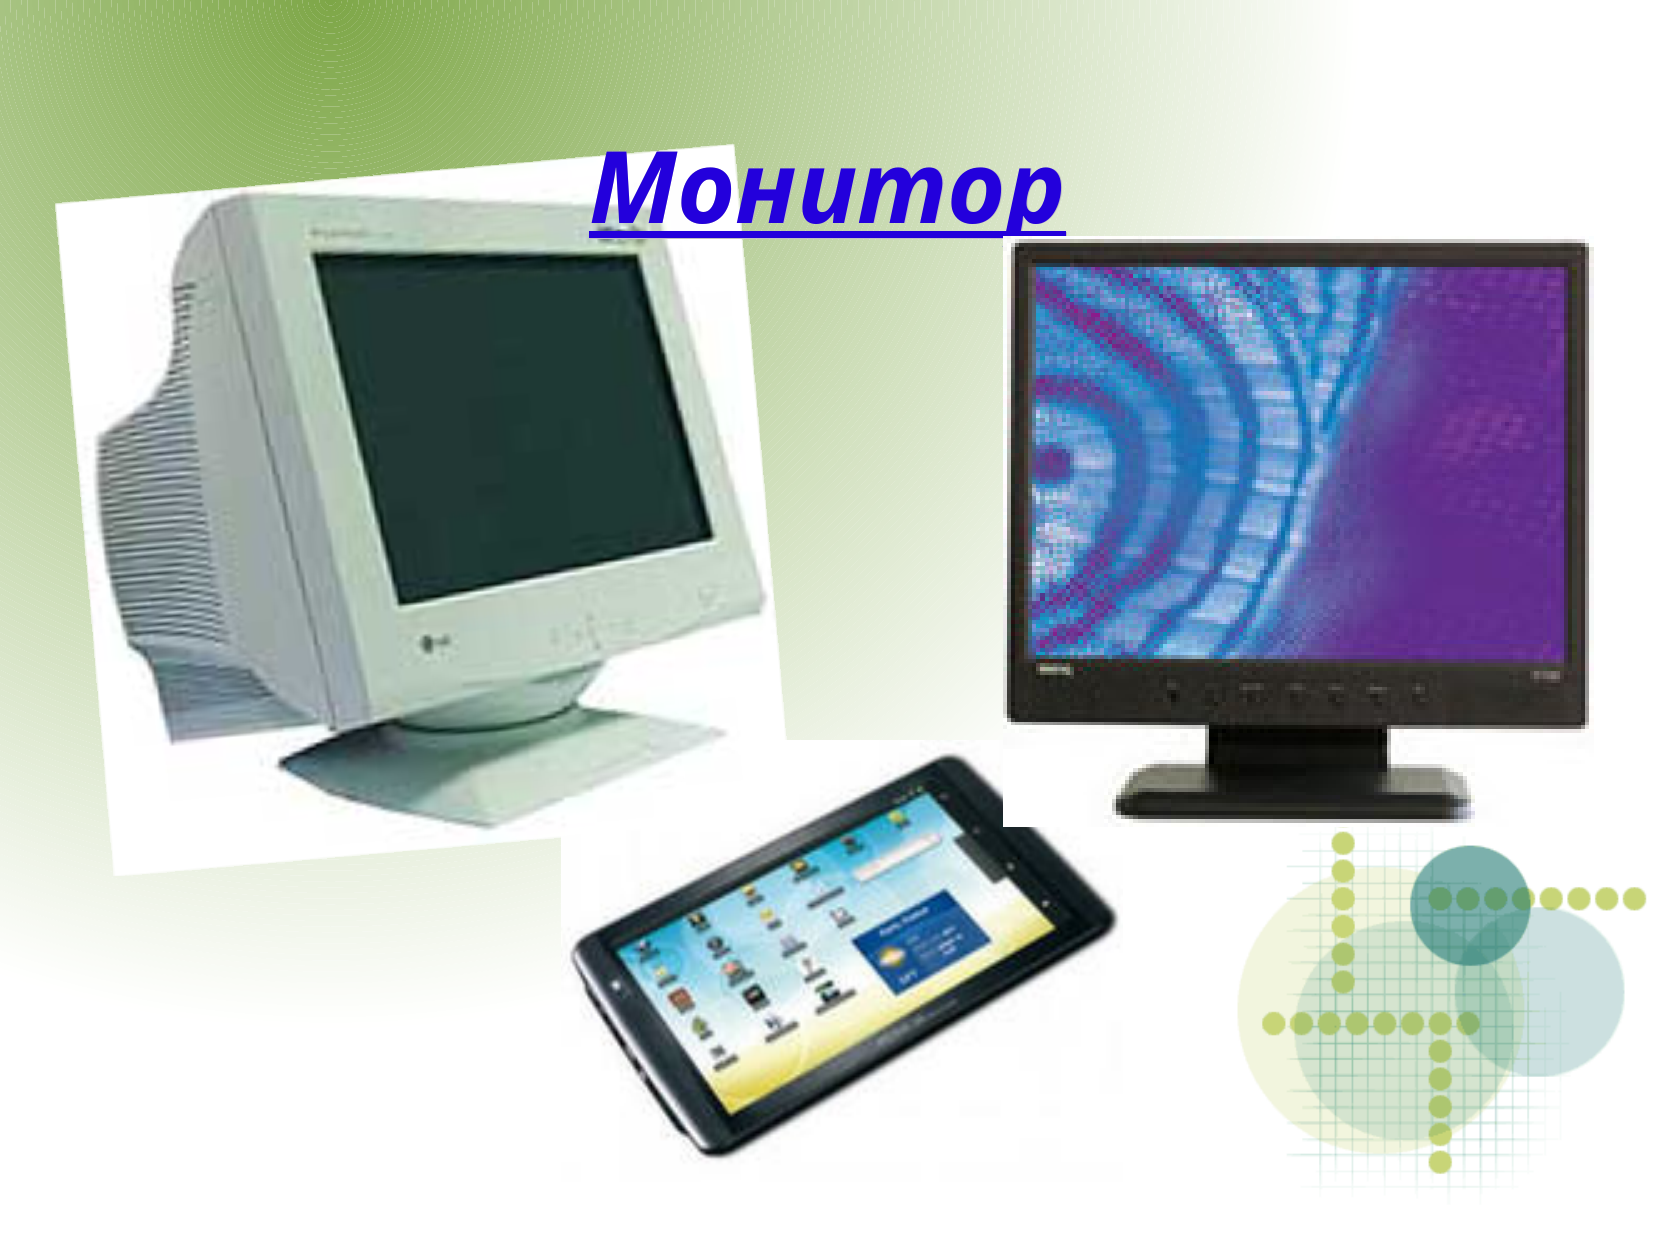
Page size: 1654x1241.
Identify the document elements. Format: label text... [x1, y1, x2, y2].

title Монитор [121, 59, 1534, 310]
picture [54, 197, 1654, 1211]
